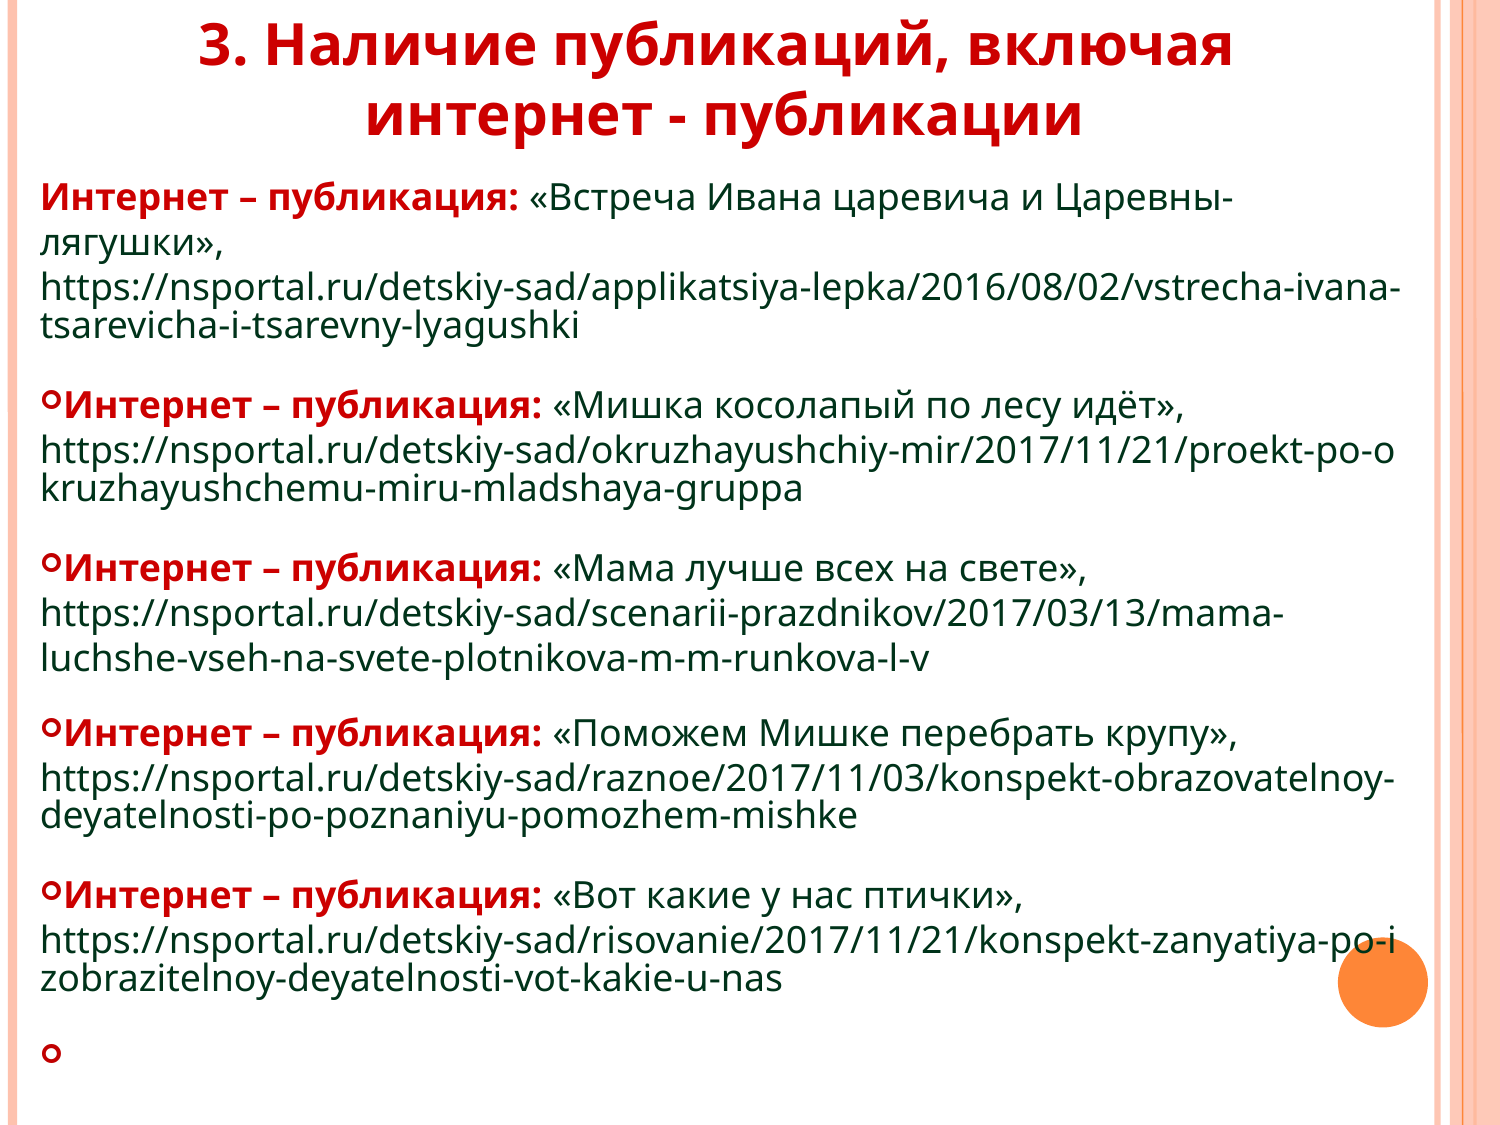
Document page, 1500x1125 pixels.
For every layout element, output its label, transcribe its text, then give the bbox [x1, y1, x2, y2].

title 3. Наличие публикаций, включая интернет - публикации [24, 0, 1425, 165]
list Интернет – публикация: «Встреча Ивана царевича и Царевны-лягушки», https://nsportal.ru/detskiy-sad/applikatsiya-lepka/2016/08/02/vstrecha-ivana-tsarevicha-i-tsarevny-lyagushki Интернет – публикация: «Мишка косолапый по лесу идёт», https://nsportal.ru/detskiy-sad/okruzhayushchiy-mir/2017/11/21/proekt-po-okruzhayushchemu-miru-mladshaya-gruppa Интернет – публикация: «Мама лучше всех на свете», https://nsportal.ru/detskiy-sad/scenarii-prazdnikov/2017/03/13/mama-luchshe-vseh-na-svete-plotnikova-m-m-runkova-l-v Интернет – публикация: «Поможем Мишке перебрать крупу», https://nsportal.ru/detskiy-sad/raznoe/2017/11/03/konspekt-obrazovatelnoy-deyatelnosti-po-poznaniyu-pomozhem-mishke Интернет – публикация: «Вот какие у нас птички», https://nsportal.ru/detskiy-sad/risovanie/2017/11/21/konspekt-zanyatiya-po-izobrazitelnoy-deyatelnosti-vot-kakie-u-nas [24, 165, 1425, 1063]
